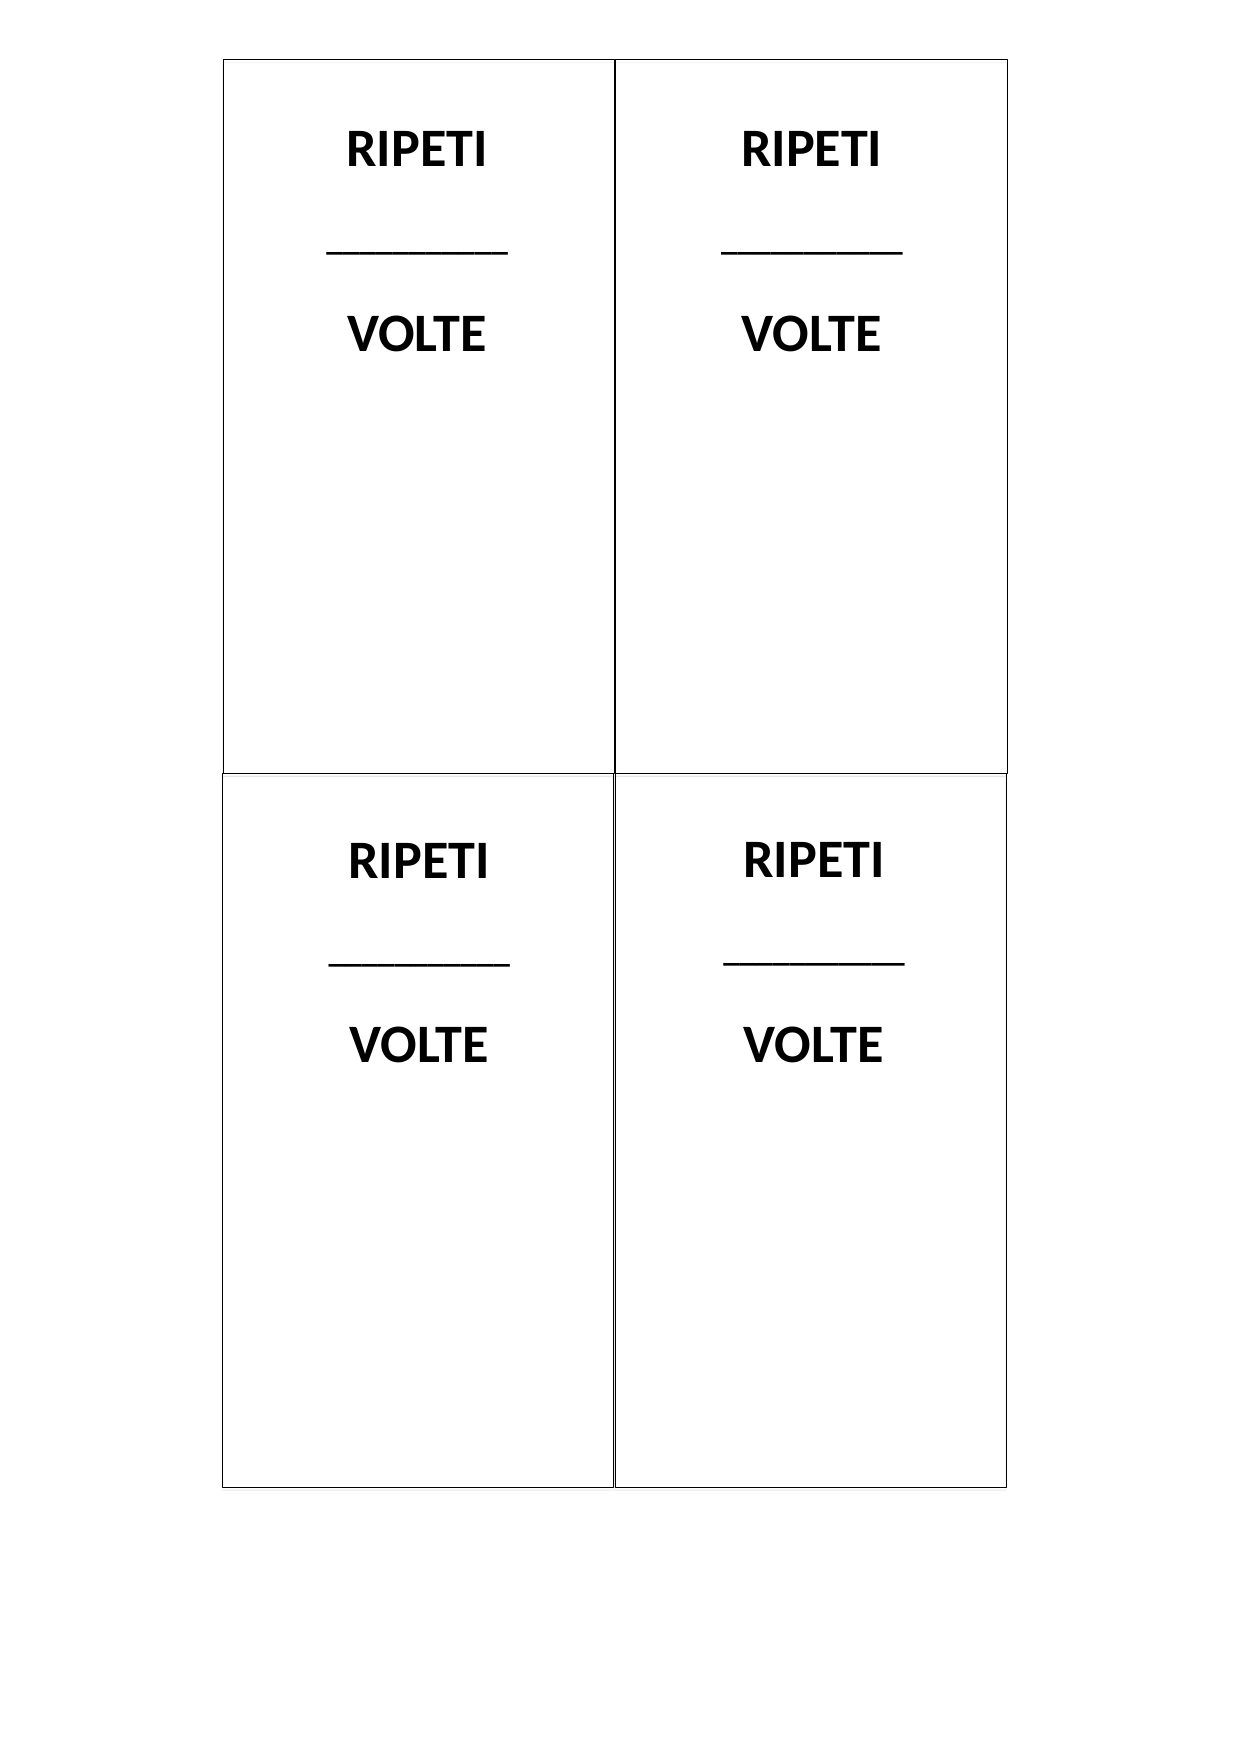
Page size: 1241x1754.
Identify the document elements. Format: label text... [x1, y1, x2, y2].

text_box RIPETI ___________ VOLTE [653, 104, 971, 370]
text_box RIPETI ___________ VOLTE [655, 816, 973, 1081]
text_box RIPETI ___________ VOLTE [258, 104, 576, 370]
text_box RIPETI ___________ VOLTE [260, 816, 578, 1082]
